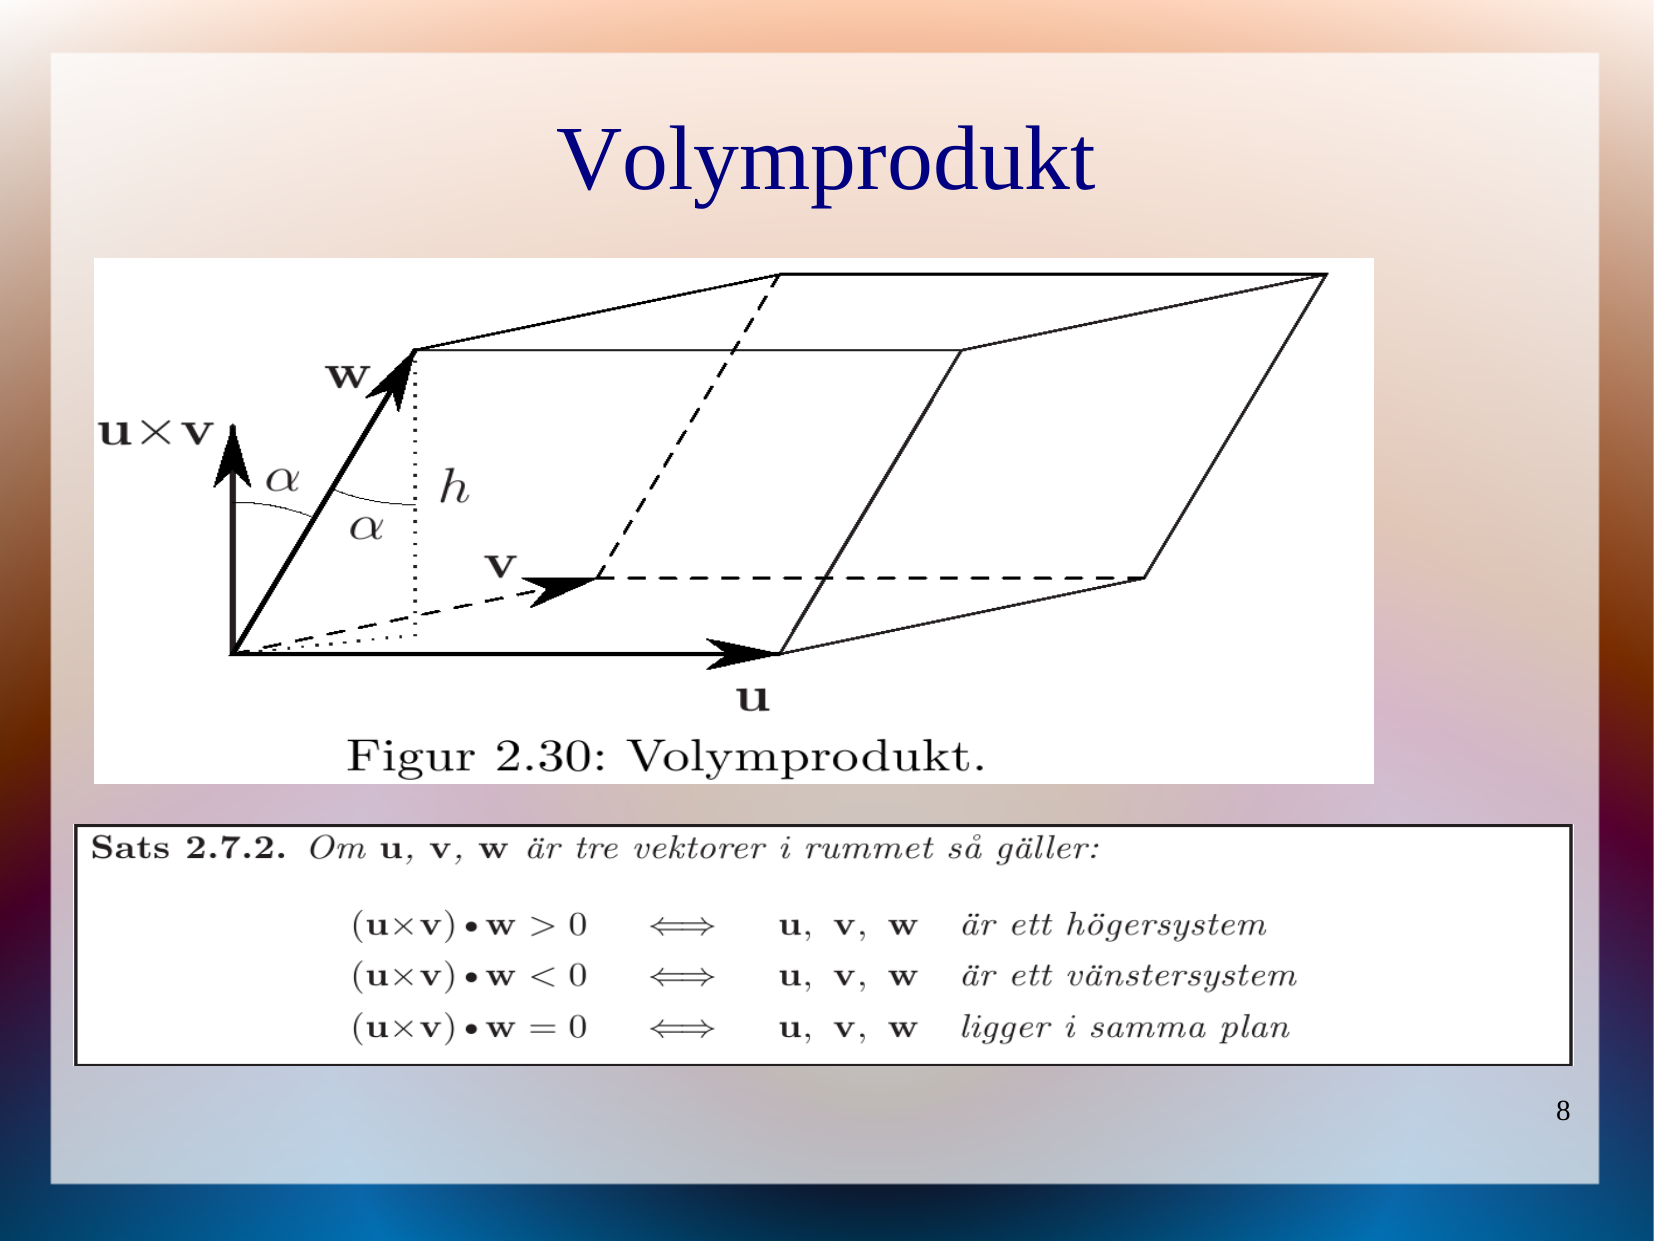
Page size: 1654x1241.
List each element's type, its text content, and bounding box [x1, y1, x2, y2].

picture [0, 0, 1654, 1241]
title Volymprodukt [82, 62, 1571, 255]
